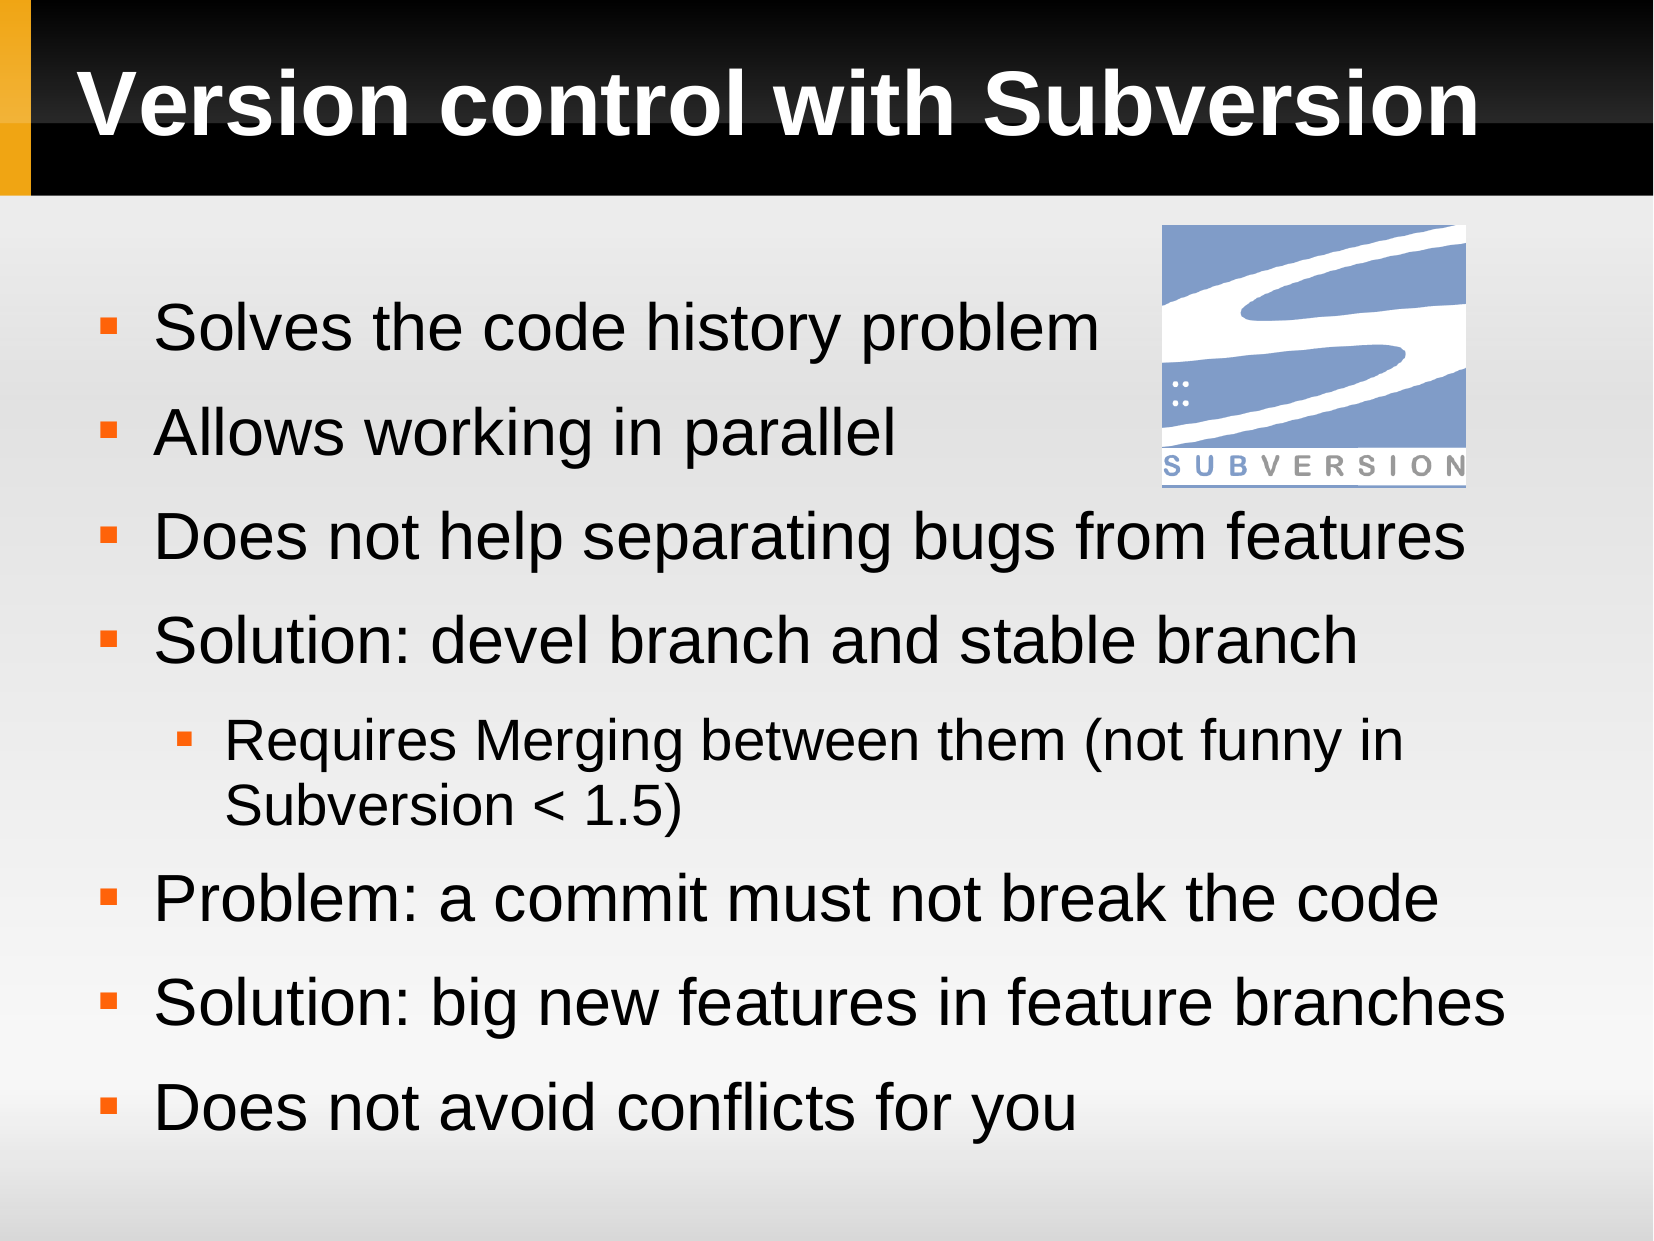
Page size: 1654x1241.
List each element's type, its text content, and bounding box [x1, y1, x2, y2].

title Version control with Subversion [76, 0, 1565, 208]
picture [0, 0, 1654, 1241]
list Solves the code history problem Allows working in parallel Does not help separating bugs from features Solution: devel branch and stable branch Requires Merging between them (not funny in Subversion < 1.5) Problem: a commit must not break the code Solution: big new features in feature branches Does not avoid conflicts for you [82, 290, 1571, 1145]
